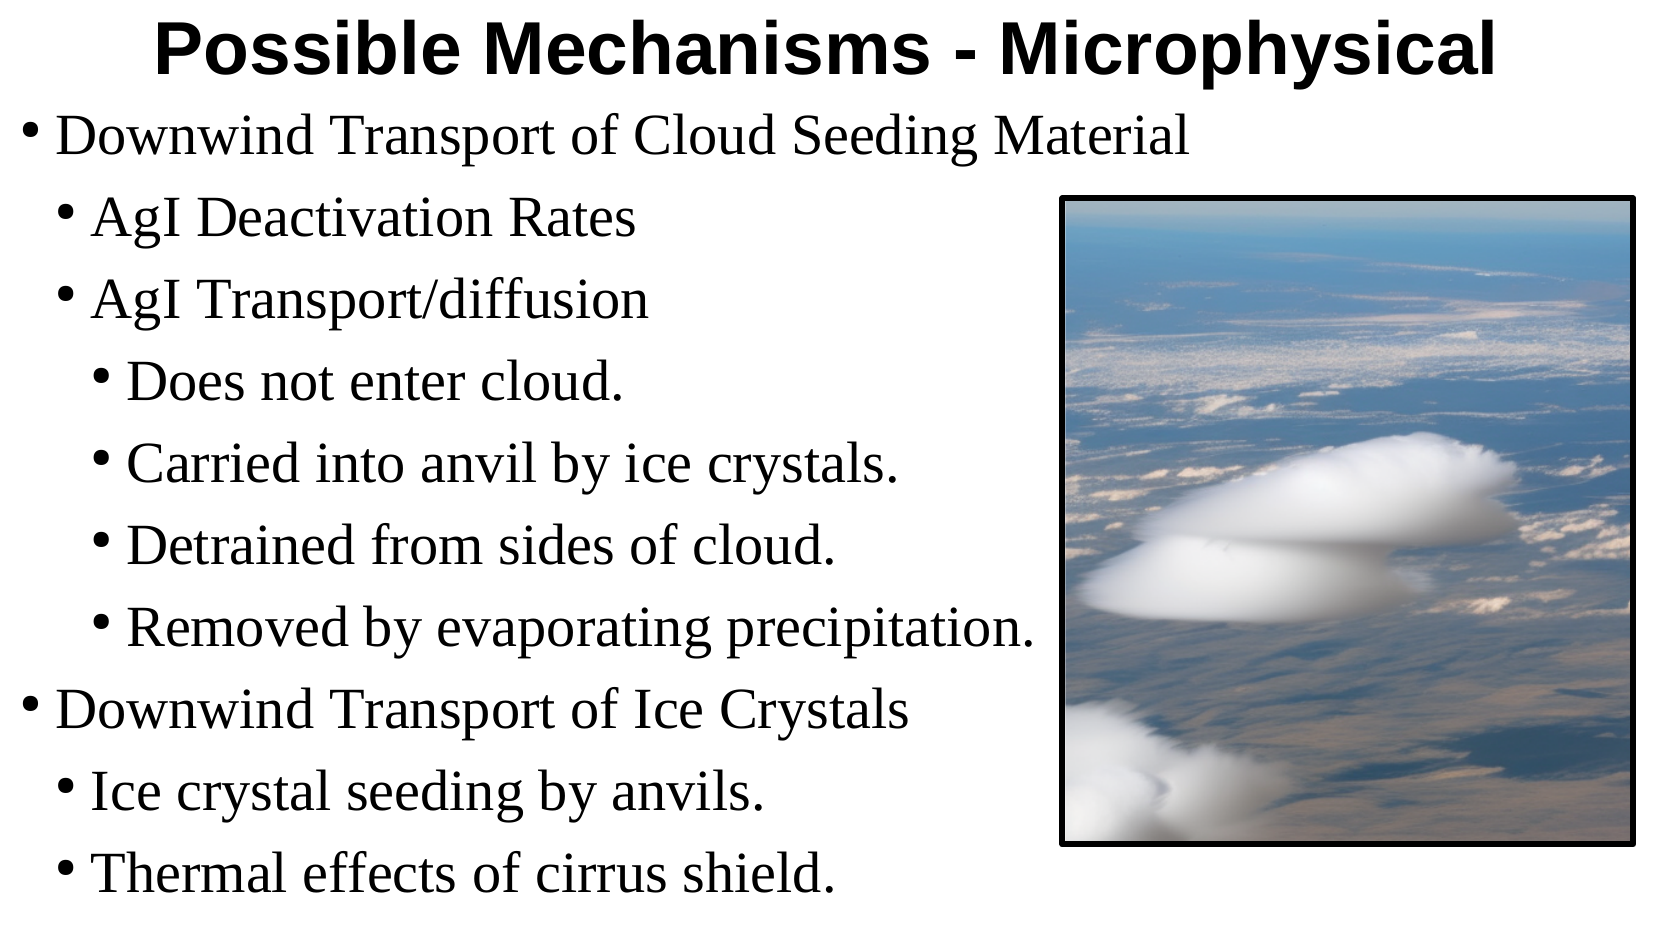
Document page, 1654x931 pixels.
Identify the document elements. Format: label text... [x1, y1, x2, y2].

text_box Downwind Transport of Cloud Seeding Material AgI Deactivation Rates AgI Transport/diffusion Does not enter cloud. Carried into anvil by ice crystals. Detrained from sides of cloud. Removed by evaporating precipitation. Downwind Transport of Ice Crystals Ice crystal seeding by anvils. Thermal effects of cirrus shield. [5, 88, 1252, 912]
picture [1065, 201, 1631, 842]
title Possible Mechanisms - Microphysical [0, 0, 1654, 101]
